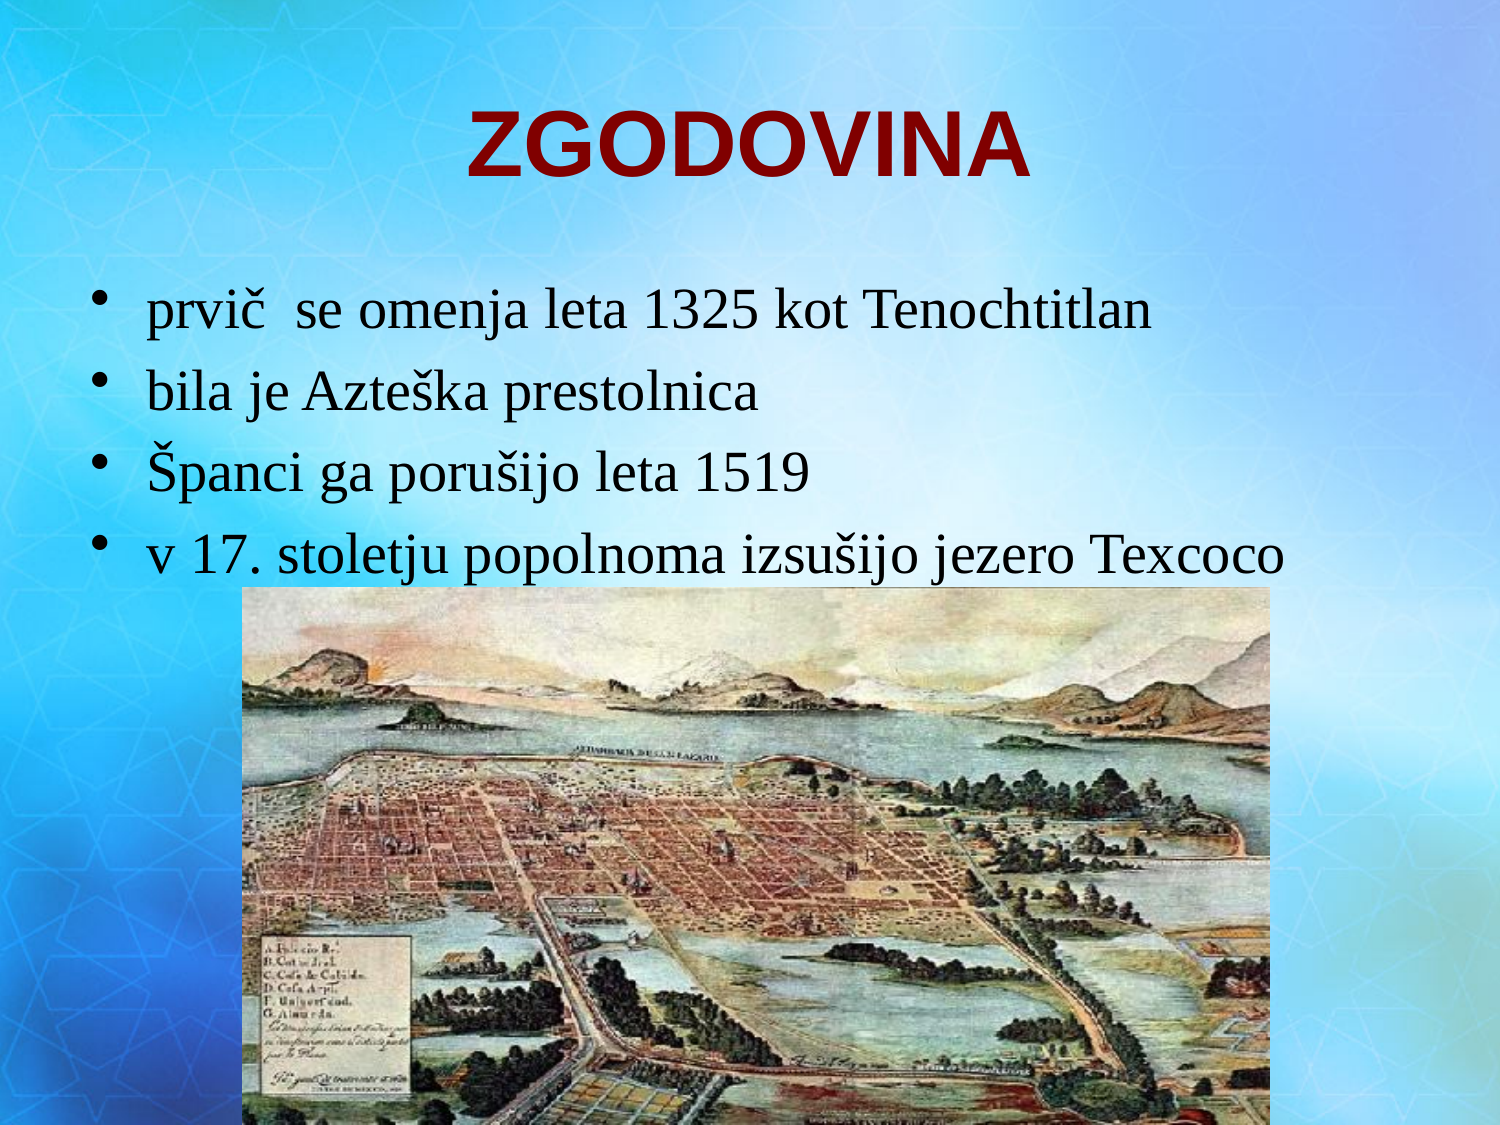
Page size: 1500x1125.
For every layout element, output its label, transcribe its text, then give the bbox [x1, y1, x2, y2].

list prvič se omenja leta 1325 kot Tenochtitlan bila je Azteška prestolnica Španci ga porušijo leta 1519 v 17. stoletju popolnoma izsušijo jezero Texcoco [75, 262, 1425, 1005]
title ZGODOVINA [75, 45, 1425, 233]
picture [0, 0, 1500, 1125]
